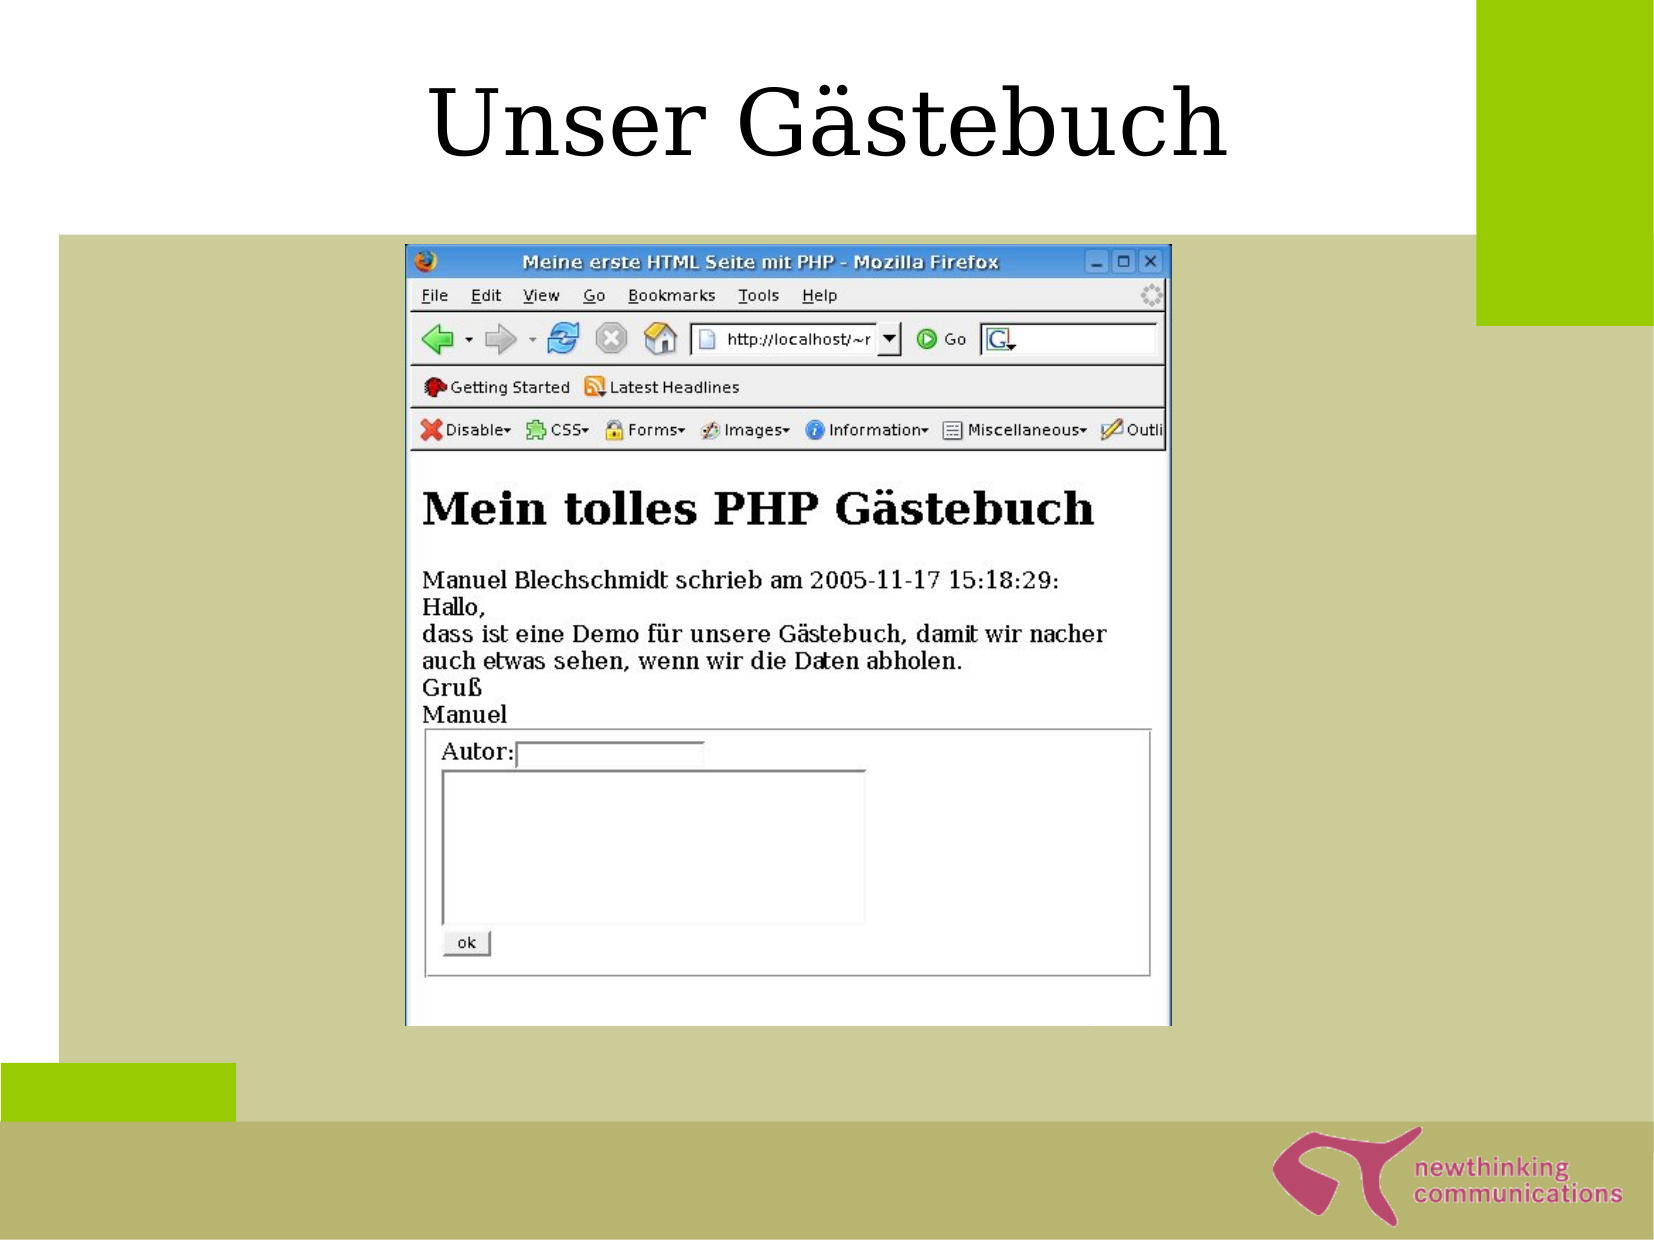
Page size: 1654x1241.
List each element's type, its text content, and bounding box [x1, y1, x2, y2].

picture [1273, 1127, 1641, 1241]
title Unser Gästebuch [121, 20, 1534, 228]
chart [121, 244, 1534, 1026]
